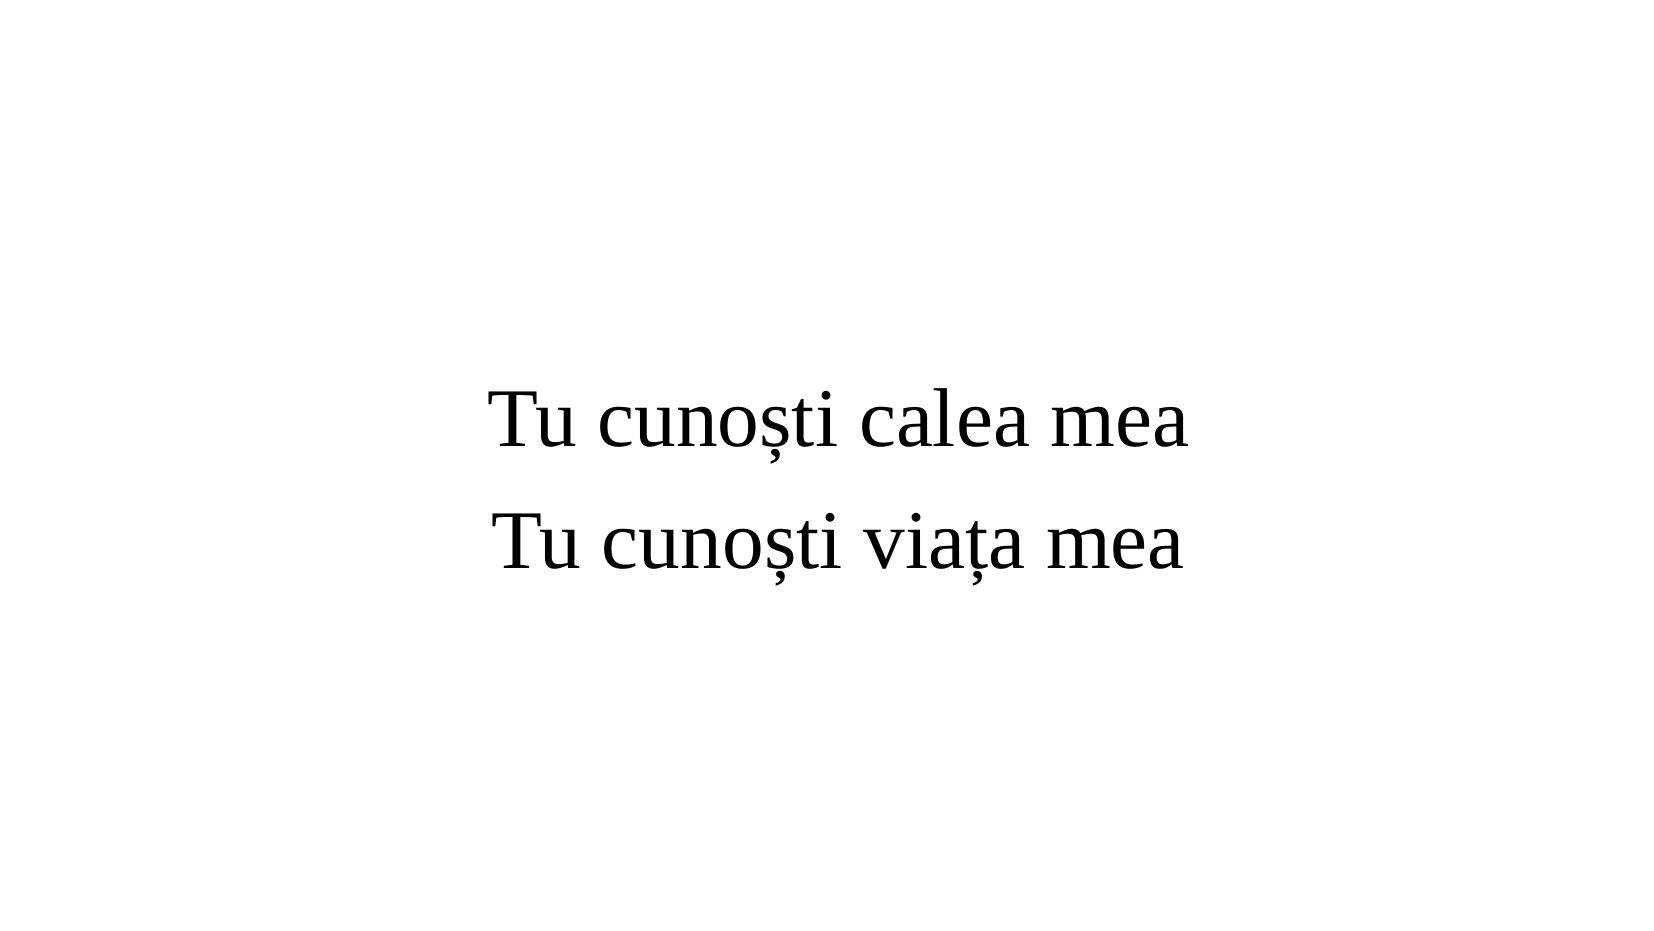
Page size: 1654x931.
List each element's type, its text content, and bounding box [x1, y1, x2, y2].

subtitle Tu cunoști calea mea Tu cunoști viața mea [177, 362, 1501, 588]
